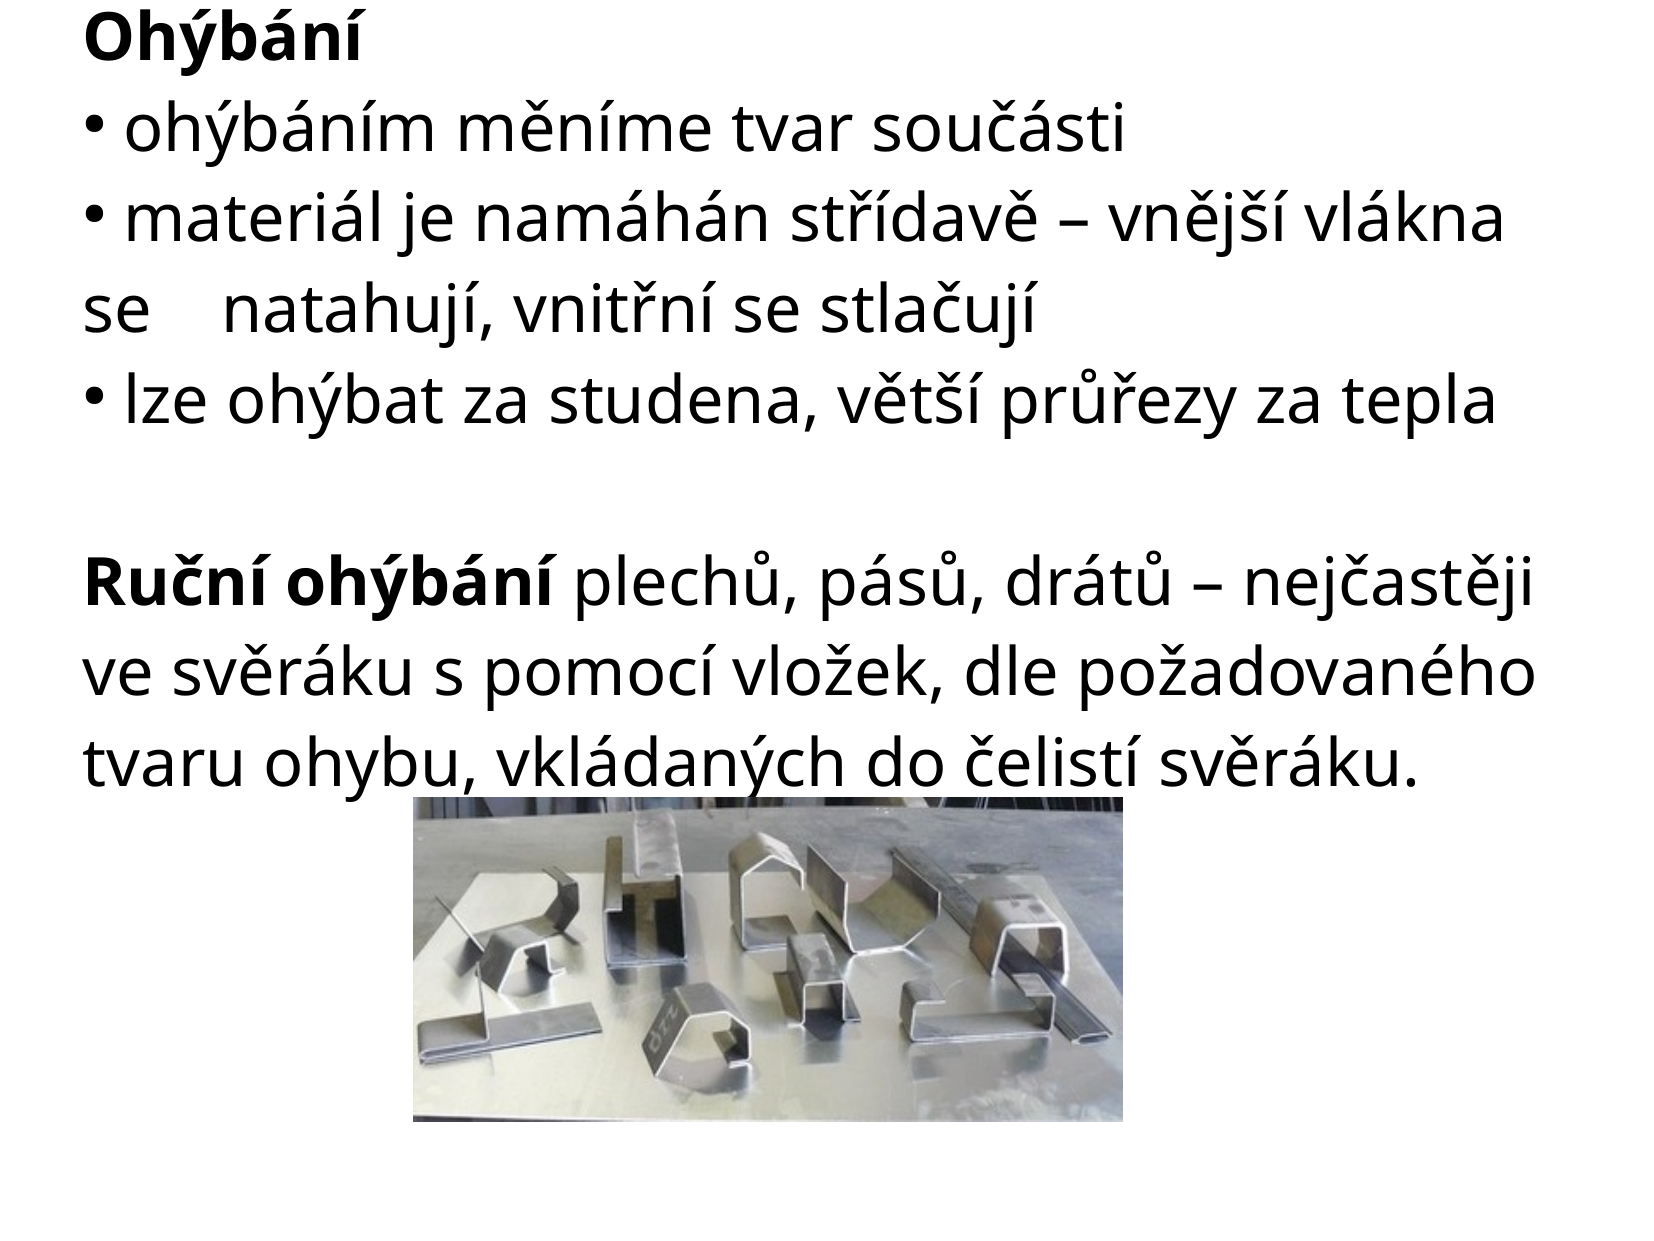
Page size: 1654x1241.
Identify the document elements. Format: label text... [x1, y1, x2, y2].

subtitle Ohýbání ohýbáním měníme tvar součásti materiál je namáhán střídavě – vnější vlákna se natahují, vnitřní se stlačují lze ohýbat za studena, větší průřezy za tepla Ruční ohýbání plechů, pásů, drátů – nejčastěji ve svěráku s pomocí vložek, dle požadovaného tvaru ohybu, vkládaných do čelistí svěráku. [82, 56, 1571, 1102]
picture [413, 797, 1123, 1123]
